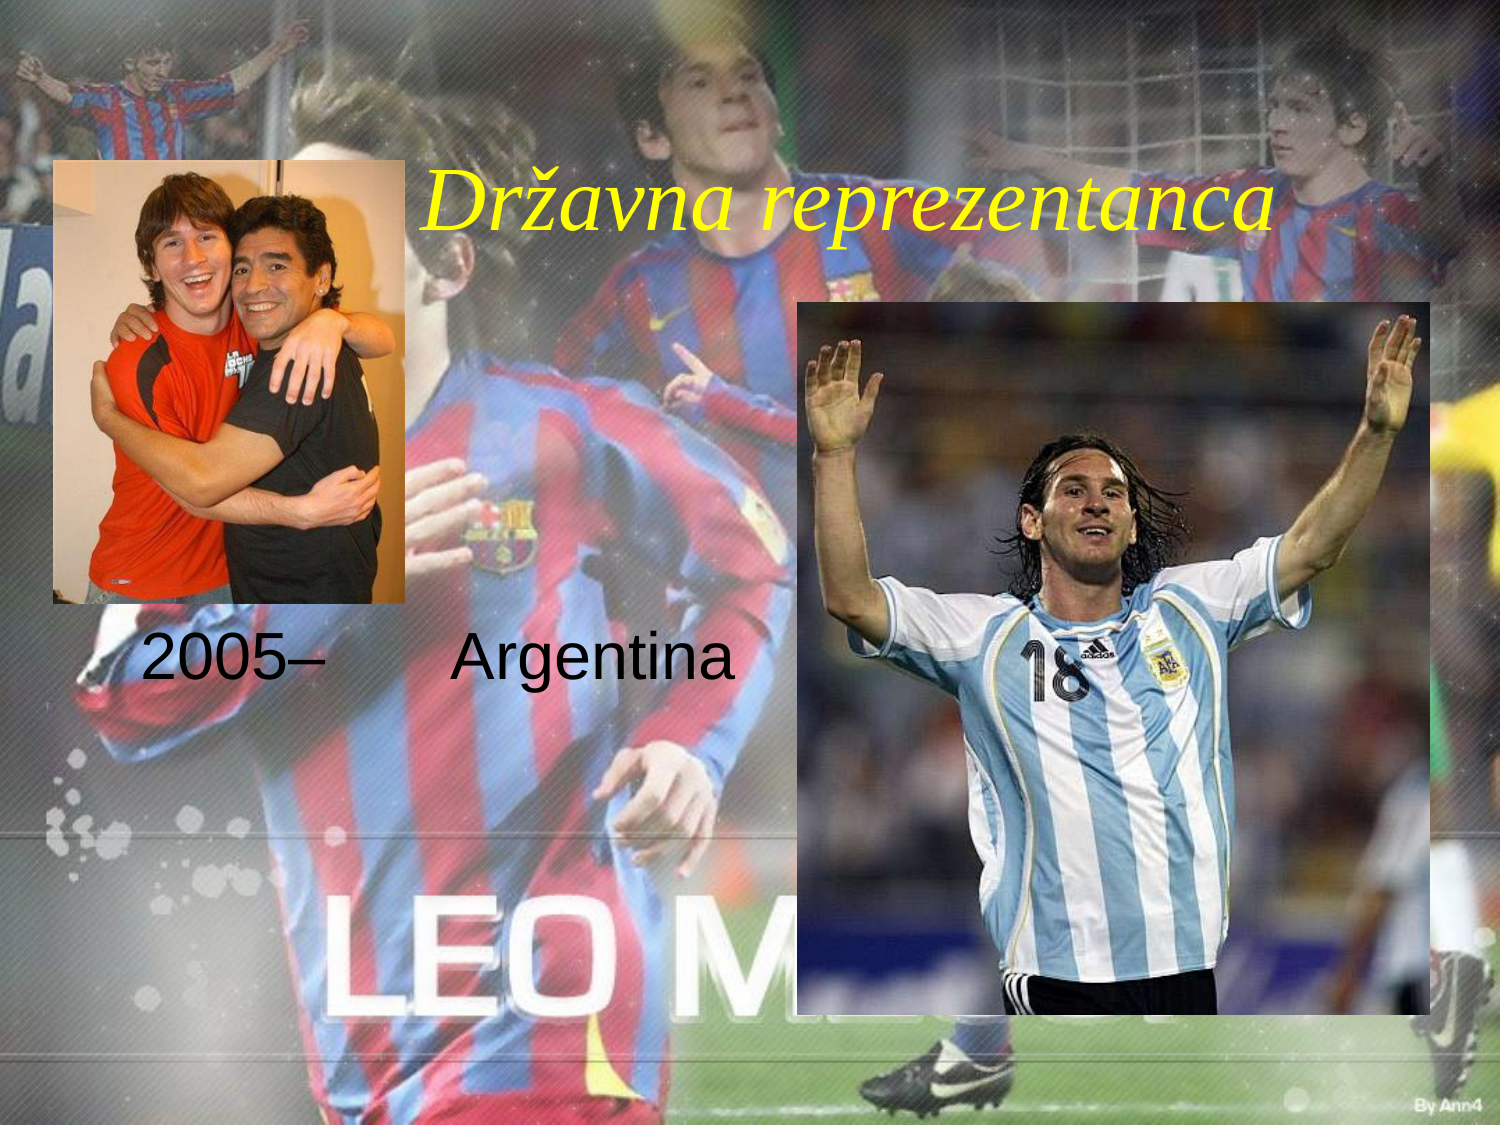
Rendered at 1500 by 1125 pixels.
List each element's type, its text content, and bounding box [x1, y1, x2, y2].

picture [0, 0, 1500, 1125]
title Državna reprezentanca [212, 99, 1488, 288]
list 2005– Argentina [125, 324, 797, 1000]
